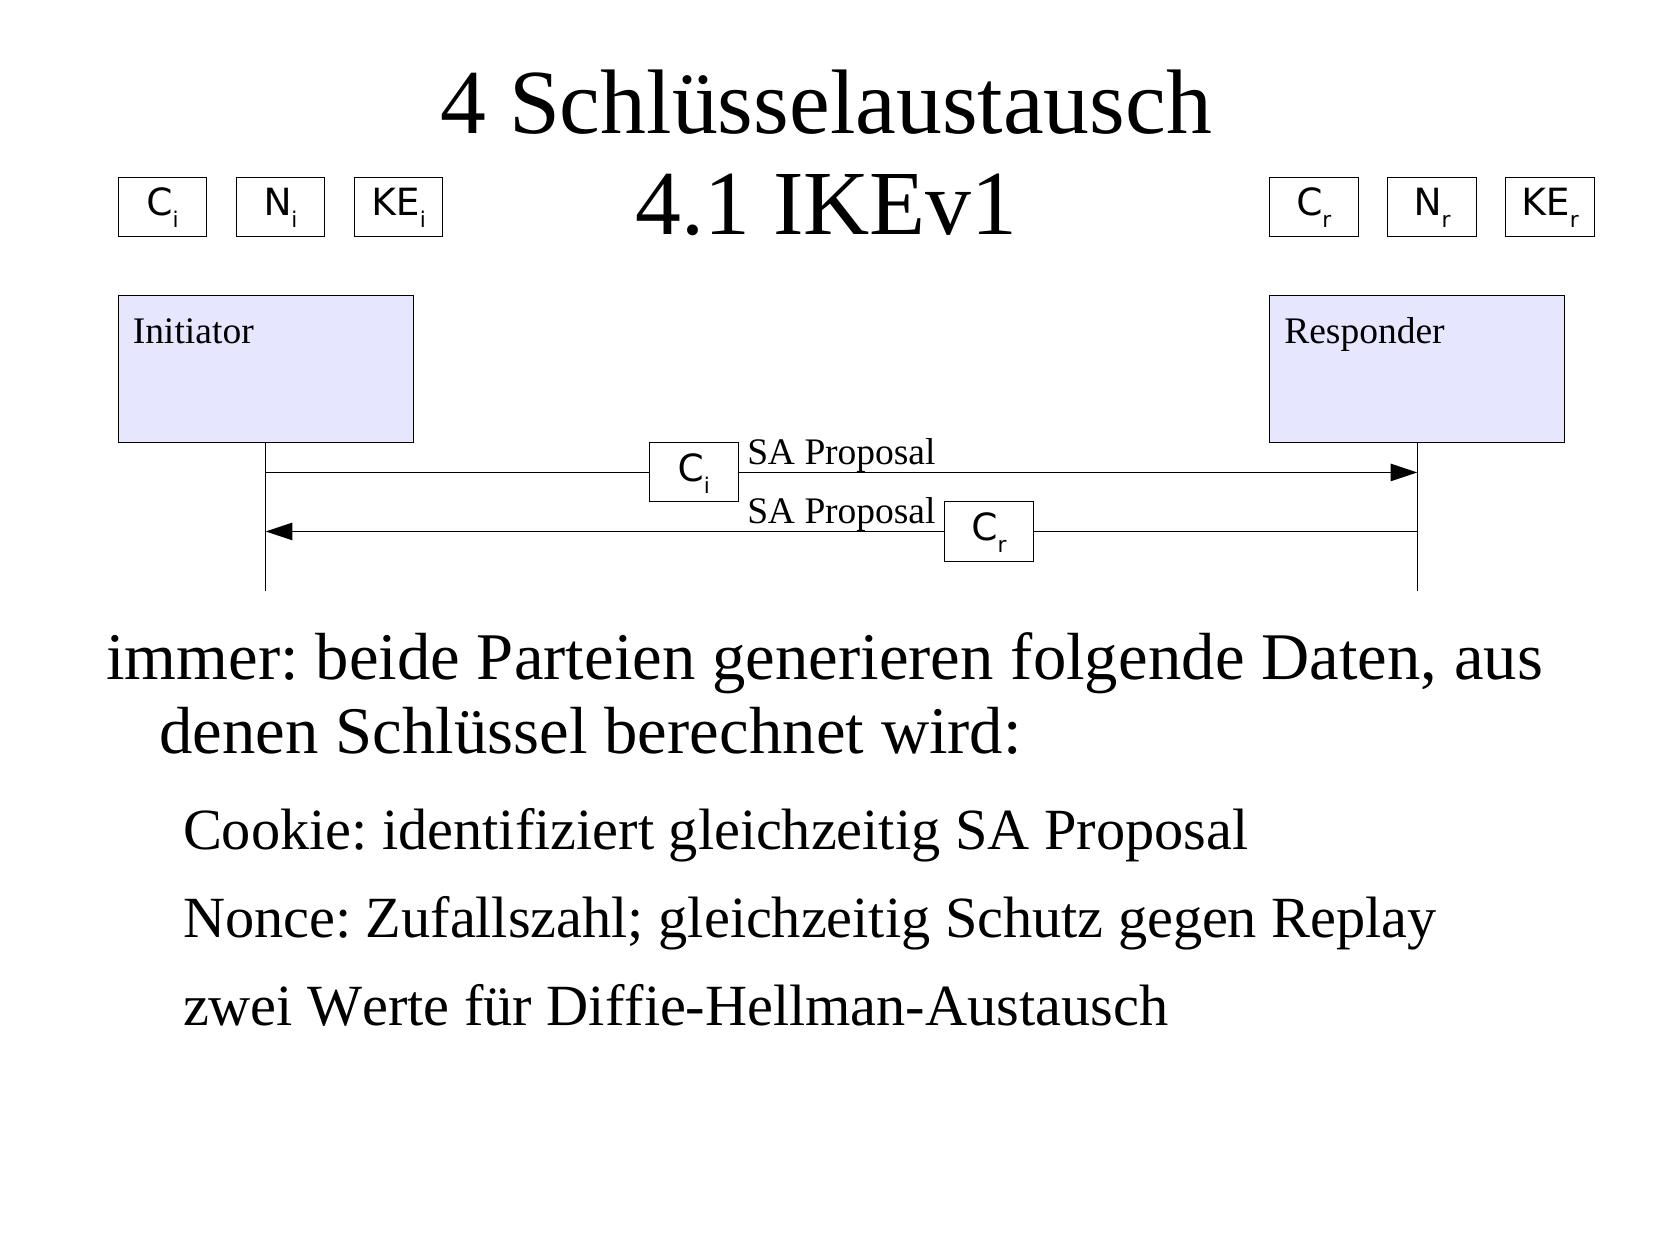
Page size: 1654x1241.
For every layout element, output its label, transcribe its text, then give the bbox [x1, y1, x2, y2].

text_box KEr [1505, 177, 1595, 237]
text_box Ci [118, 177, 207, 237]
text_box Cr [944, 501, 1034, 562]
text_box Responder [1269, 295, 1565, 443]
text_box Cr [1269, 177, 1359, 237]
title 4 Schlüsselaustausch 4.1 IKEv1 [82, 49, 1571, 257]
text_box Ci [649, 442, 739, 502]
text_box Initiator [118, 295, 414, 443]
list immer: beide Parteien generieren folgende Daten, aus denen Schlüssel berechnet wird: Cookie: identifiziert gleichzeitig SA Proposal Nonce: Zufallszahl; gleichzeitig Schutz gegen Replay zwei Werte für Diffie-Hellman-Austausch [88, 619, 1577, 1039]
text_box Ni [236, 177, 325, 237]
text_box KEi [354, 177, 443, 237]
text_box Nr [1387, 177, 1477, 237]
